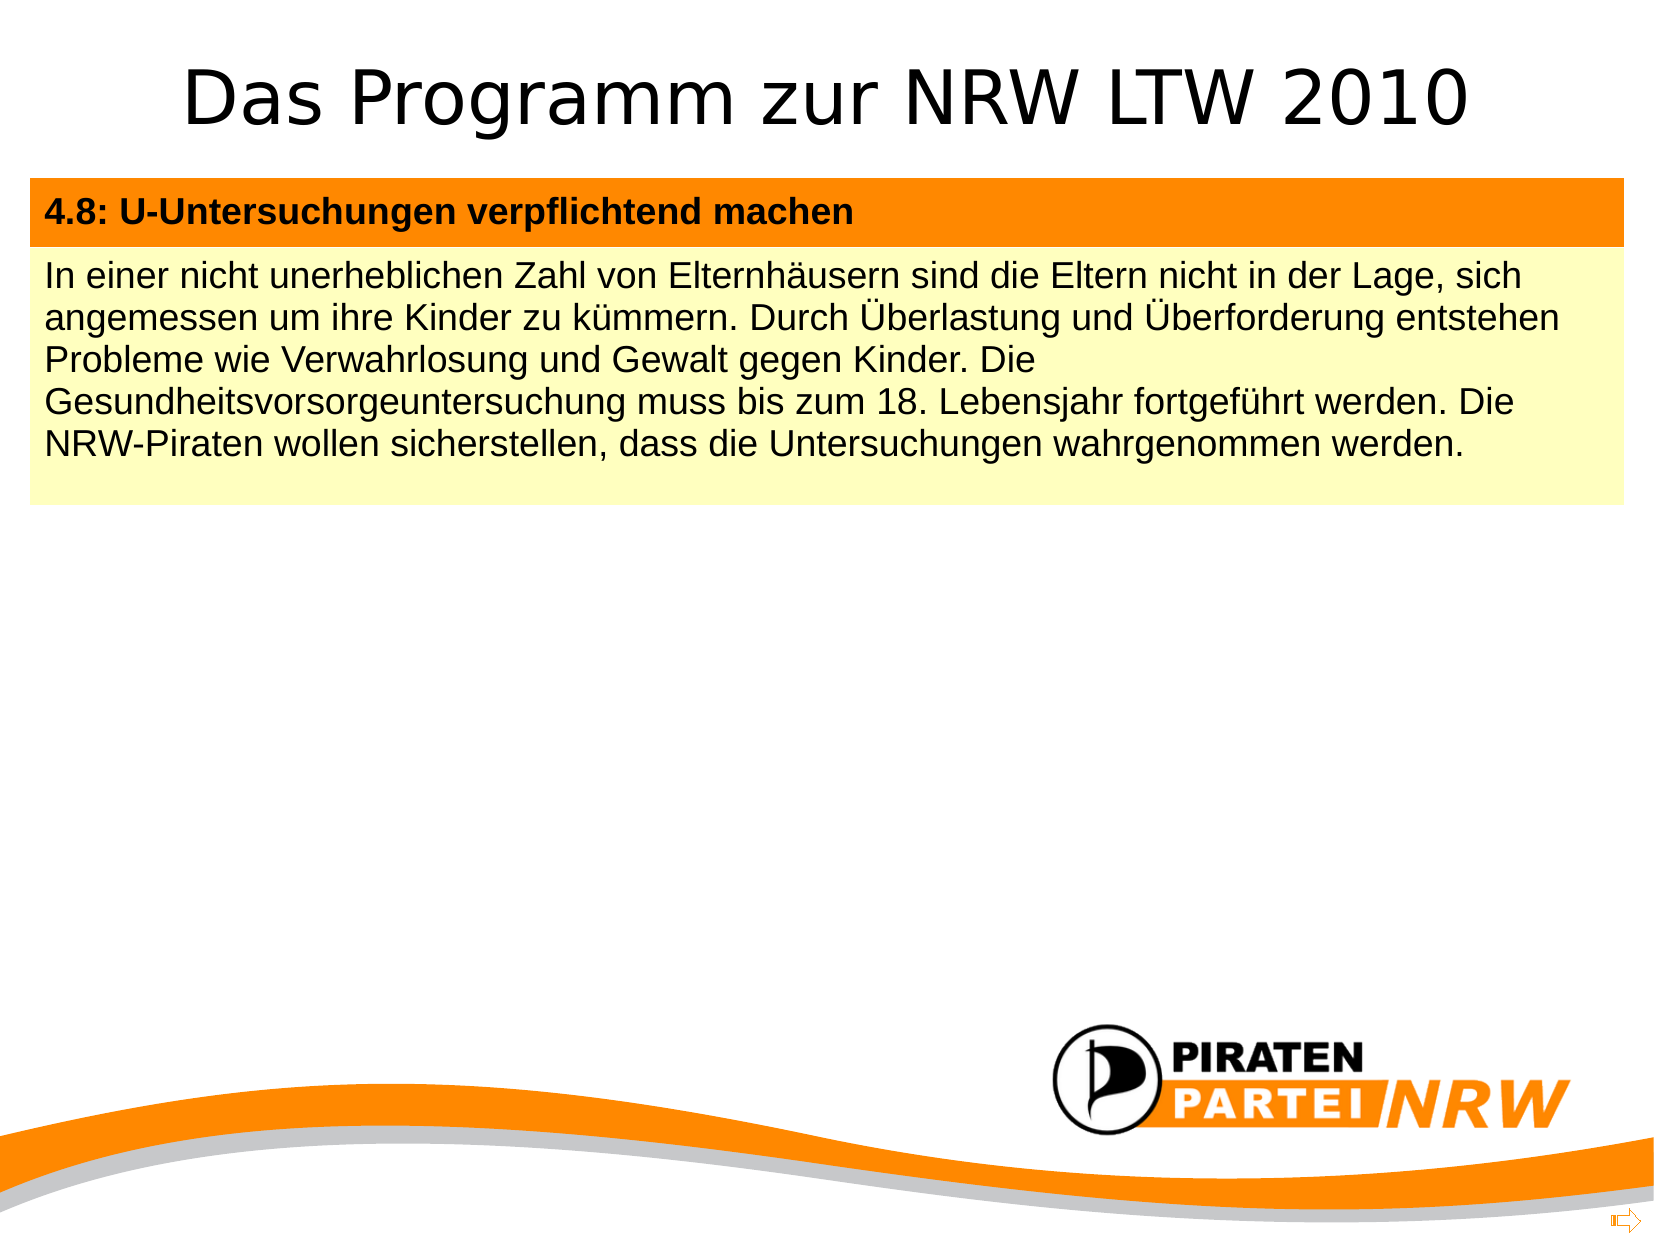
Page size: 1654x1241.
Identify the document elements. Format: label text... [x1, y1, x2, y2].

picture [1045, 1021, 1579, 1140]
table_cell In einer nicht unerheblichen Zahl von Elternhäusern sind die Eltern nicht in der Lage, sich angemessen um ihre Kinder zu kümmern. Durch Überlastung und Überforderung entstehen Probleme wie Verwahrlosung und Gewalt gegen Kinder. Die Gesundheitsvorsorgeuntersuchung muss bis zum 18. Lebensjahr fortgeführt werden. Die NRW-Piraten wollen sicherstellen, dass die Untersuchungen wahrgenommen werden. [30, 248, 1624, 505]
title Das Programm zur NRW LTW 2010 [82, 54, 1571, 143]
table_header 4.8: ﻿U-Untersuchungen verpflichtend machen [30, 178, 1624, 247]
